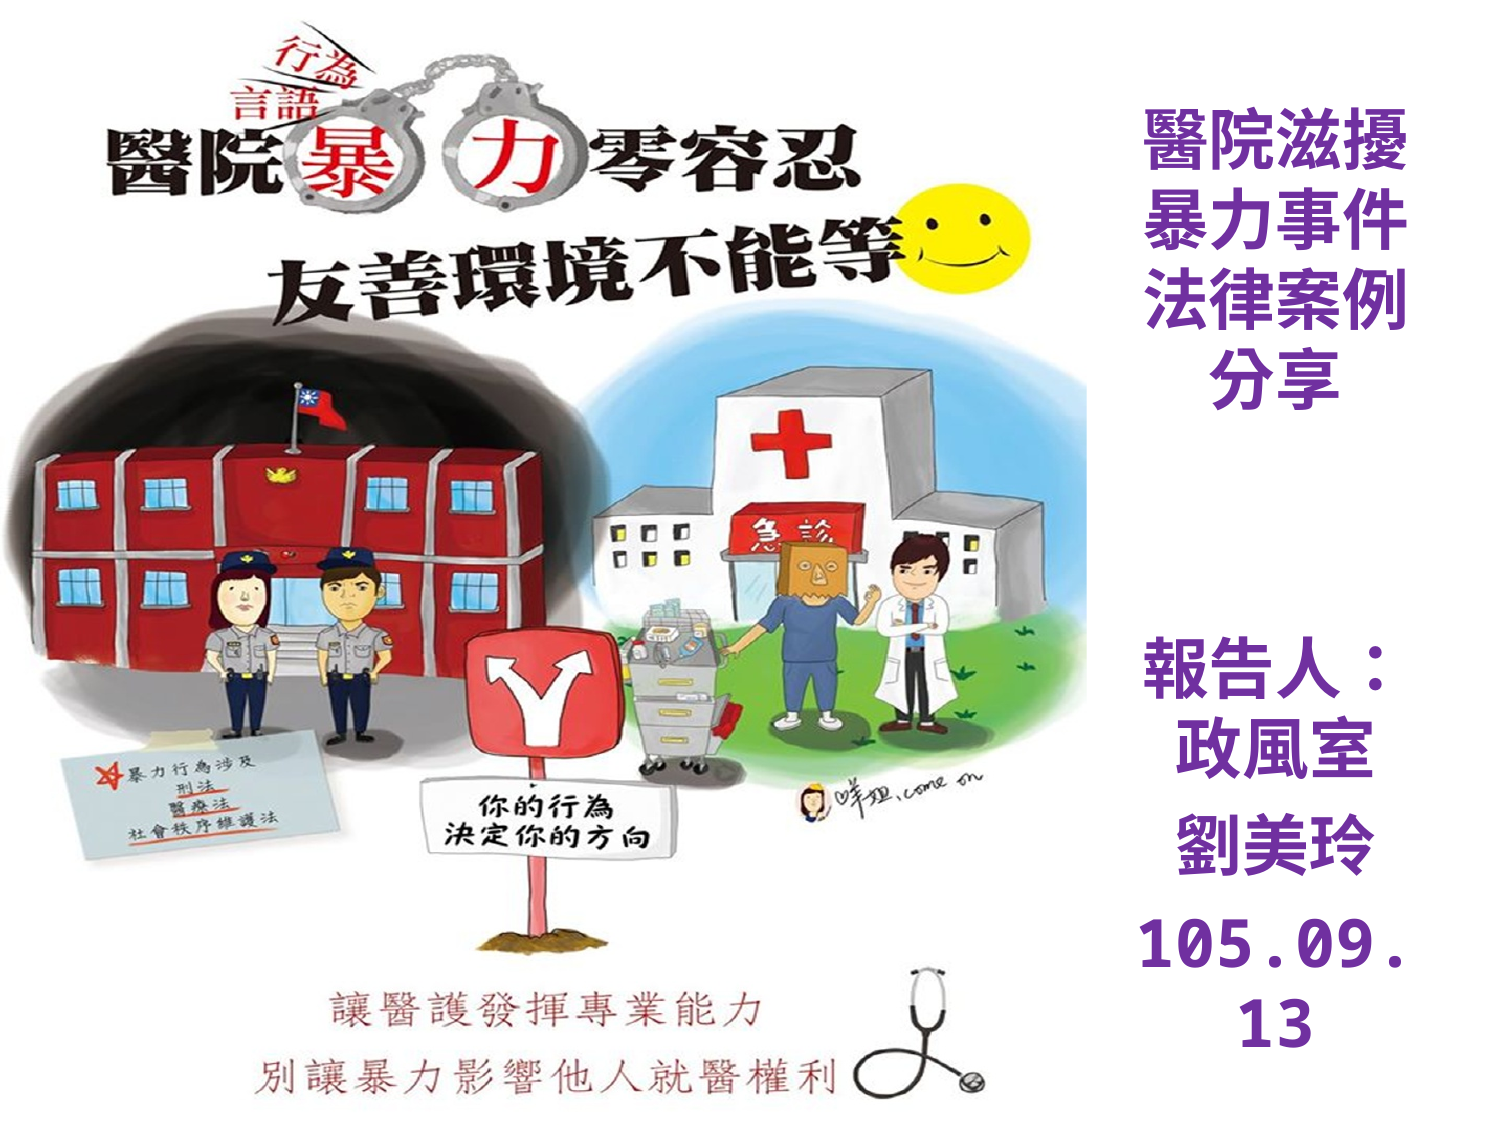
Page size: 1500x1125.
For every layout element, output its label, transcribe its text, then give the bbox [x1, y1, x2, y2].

subtitle 醫院滋擾暴力事件法律案例分享 報告人：政風室 劉美玲 105.09.13 [1104, 90, 1447, 1035]
picture [0, 0, 1087, 1125]
